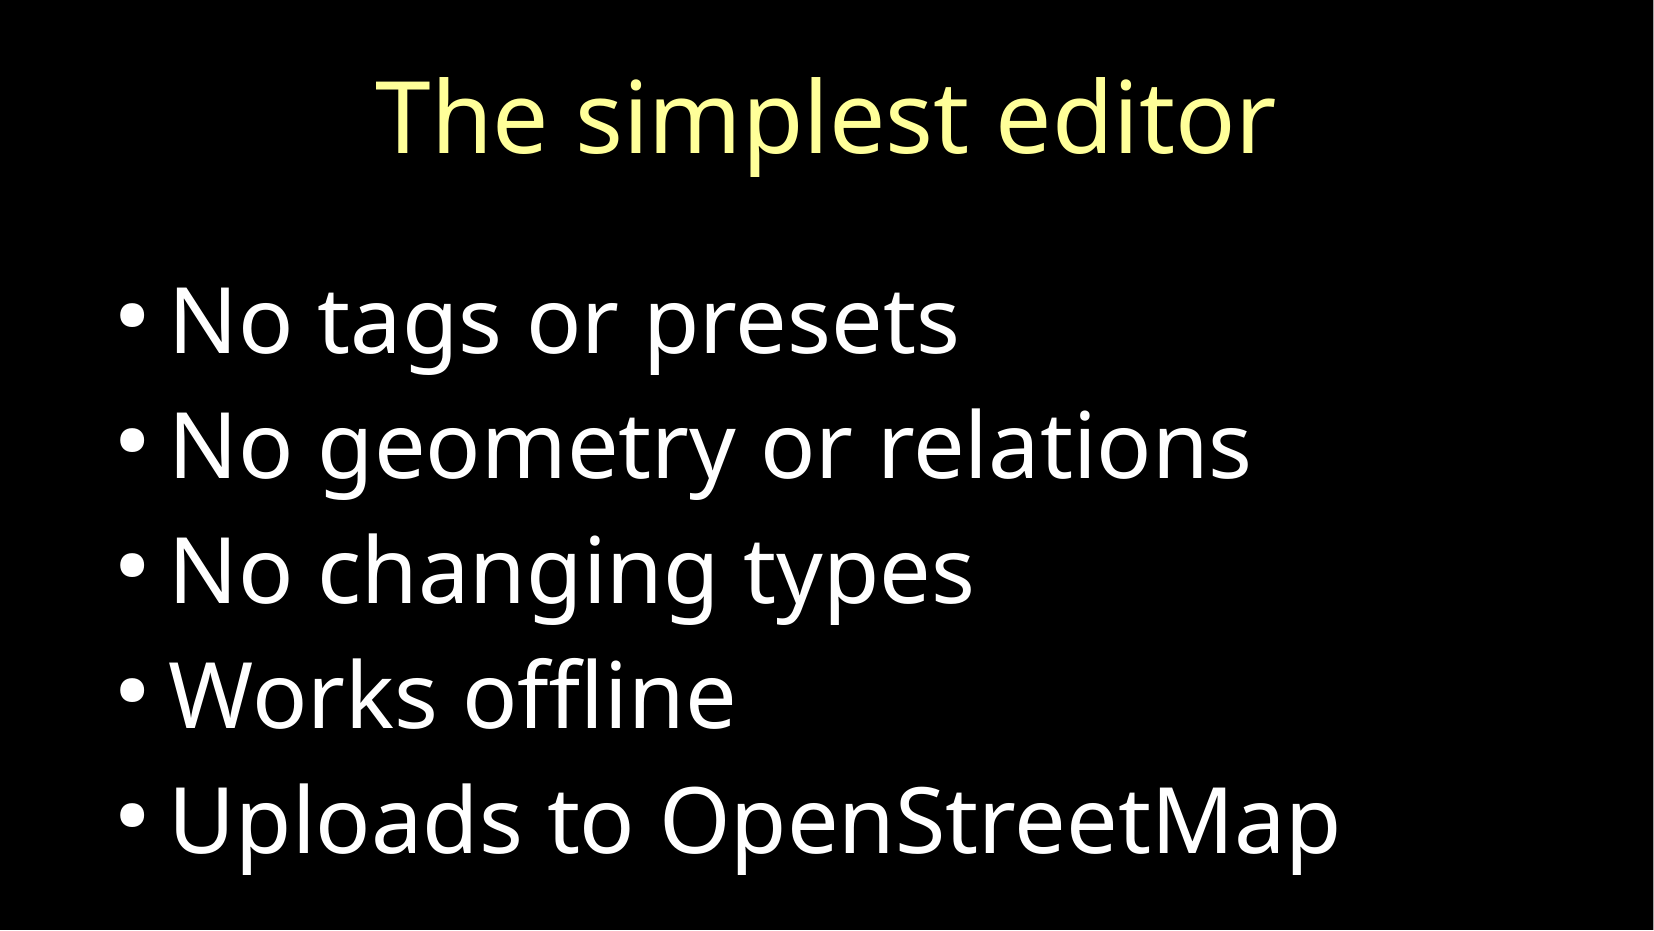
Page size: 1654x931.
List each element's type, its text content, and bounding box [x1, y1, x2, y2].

text_box No tags or presets No geometry or relations No changing types Works offline Uploads to OpenStreetMap [82, 247, 1571, 891]
title The simplest editor [82, 37, 1571, 193]
